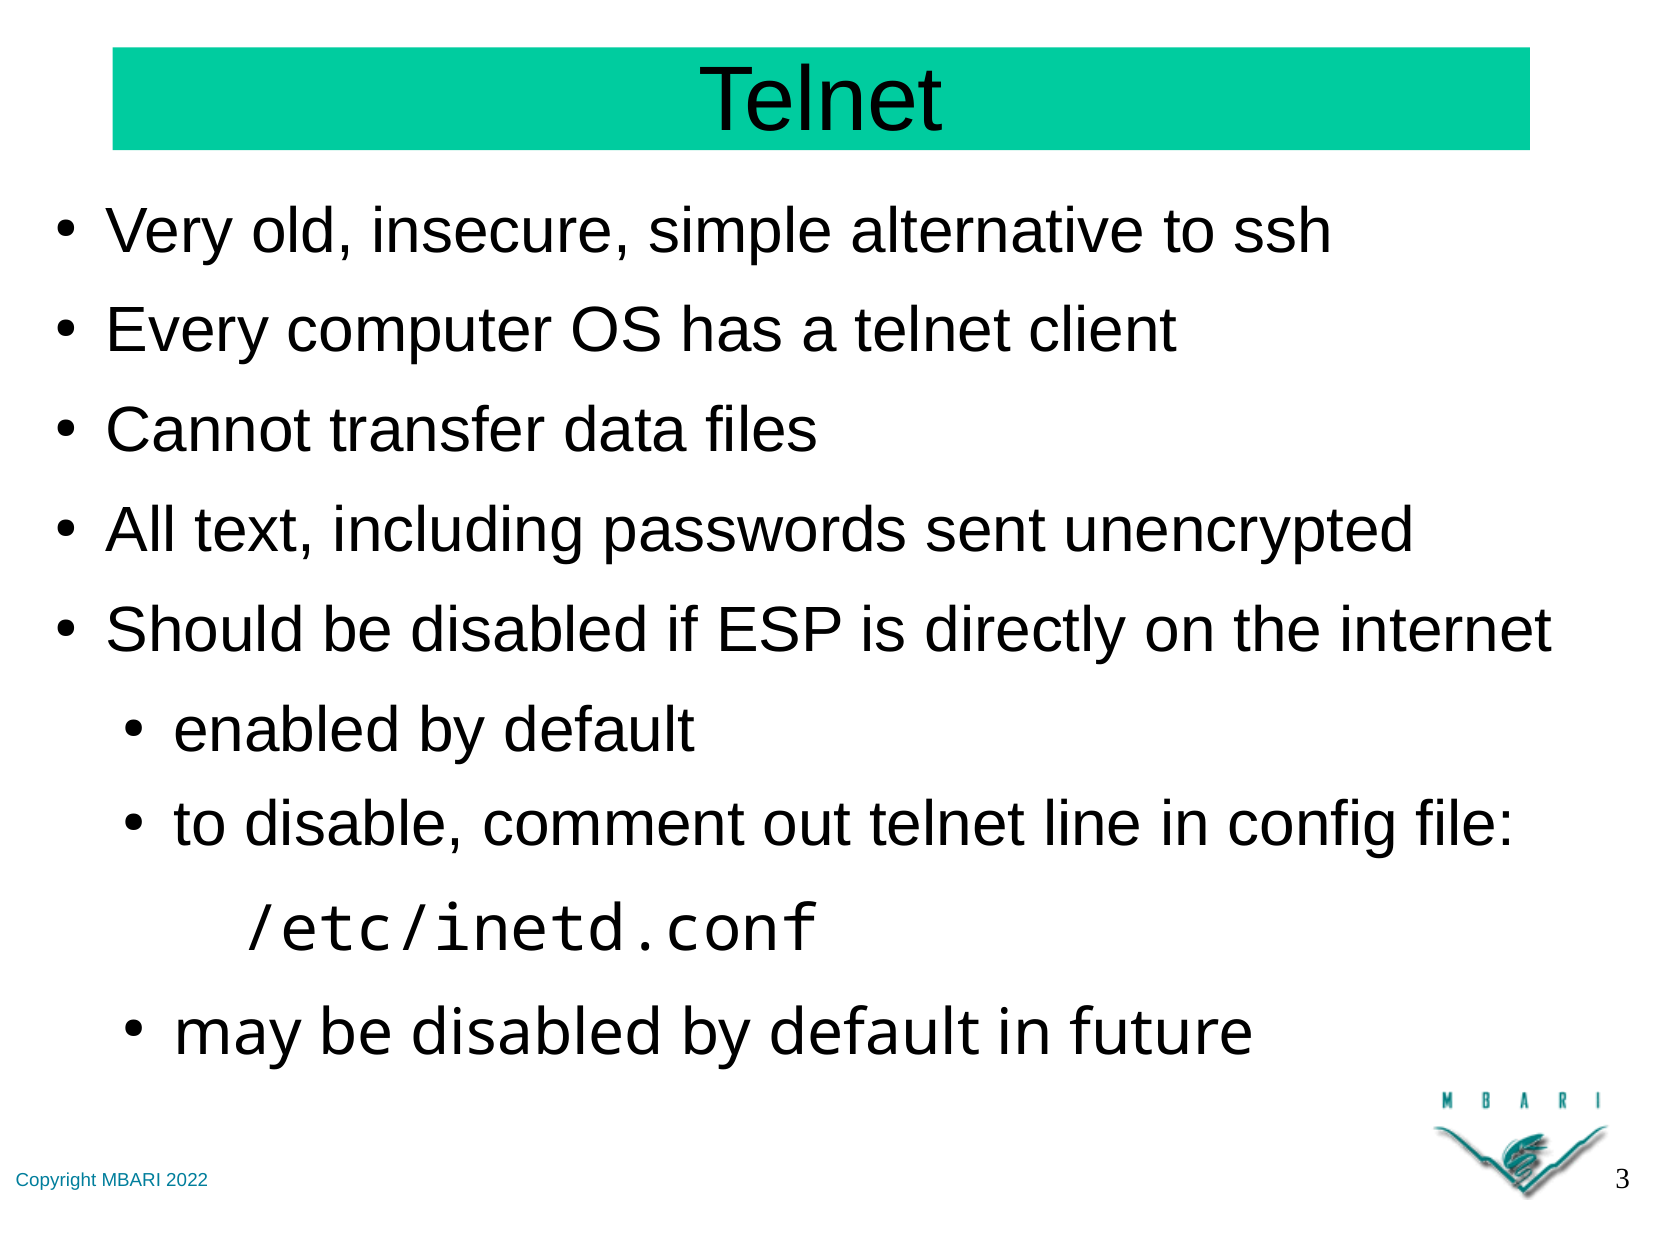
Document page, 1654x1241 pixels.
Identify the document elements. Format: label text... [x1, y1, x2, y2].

title Telnet [112, 47, 1530, 151]
picture [1426, 1091, 1613, 1200]
list Very old, insecure, simple alternative to ssh Every computer OS has a telnet client Cannot transfer data files All text, including passwords sent unencrypted Should be disabled if ESP is directly on the internet enabled by default to disable, comment out telnet line in config file: /etc/inetd.conf may be disabled by default in future [37, 194, 1613, 1088]
